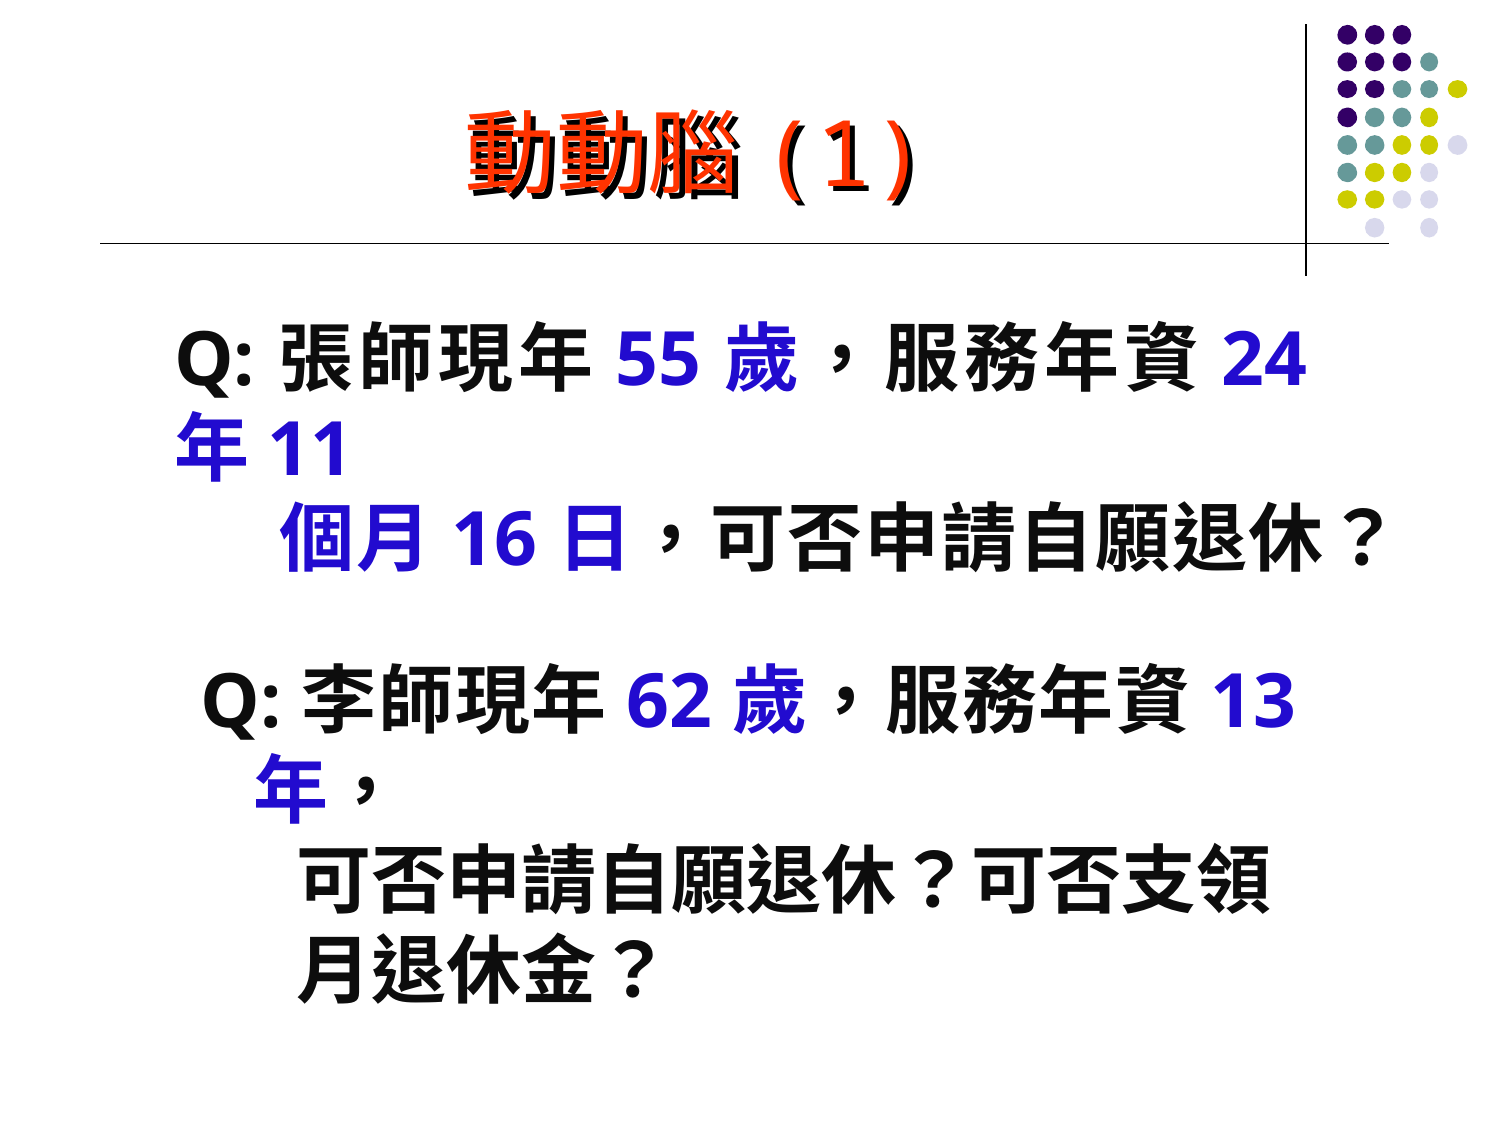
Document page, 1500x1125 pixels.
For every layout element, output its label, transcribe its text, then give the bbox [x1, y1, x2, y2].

text_box Q:張師現年55歲，服務年資24年11 個月16日，可否申請自願退休？ [159, 302, 1341, 588]
title 動動腦(1) [76, 0, 1315, 213]
text_box Q:李師現年62歲，服務年資13年， 可否申請自願退休？可否支領 月退休金？ [183, 645, 1329, 1021]
